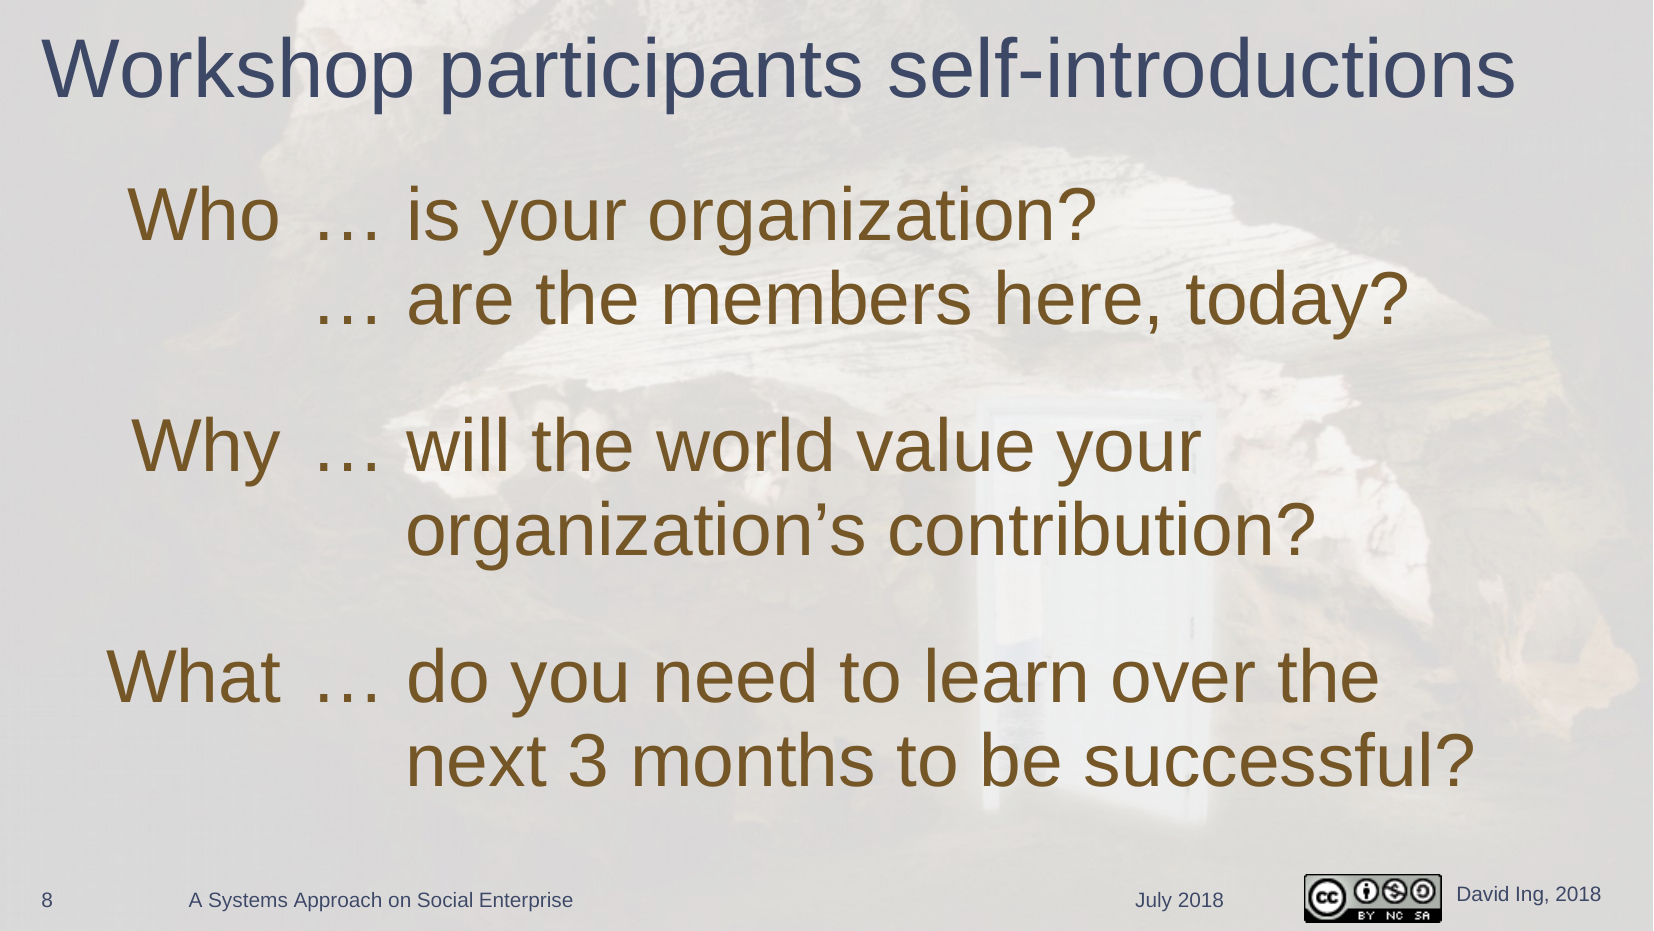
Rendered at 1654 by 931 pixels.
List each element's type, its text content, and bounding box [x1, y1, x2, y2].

table_cell … do you need to learn over the next 3 months to be successful? [296, 627, 1622, 859]
table_cell Why [43, 396, 296, 627]
table_cell Pursuits: [0, 0, 1653, 931]
title Workshop participants self-introductions [41, 30, 1613, 126]
table_header … is your organization? … are the members here, today? [296, 164, 1622, 396]
table_header Who [43, 164, 296, 396]
table_cell … will the world value your organization’s contribution? [296, 396, 1622, 627]
table_cell What [43, 627, 296, 859]
picture [1304, 874, 1442, 923]
